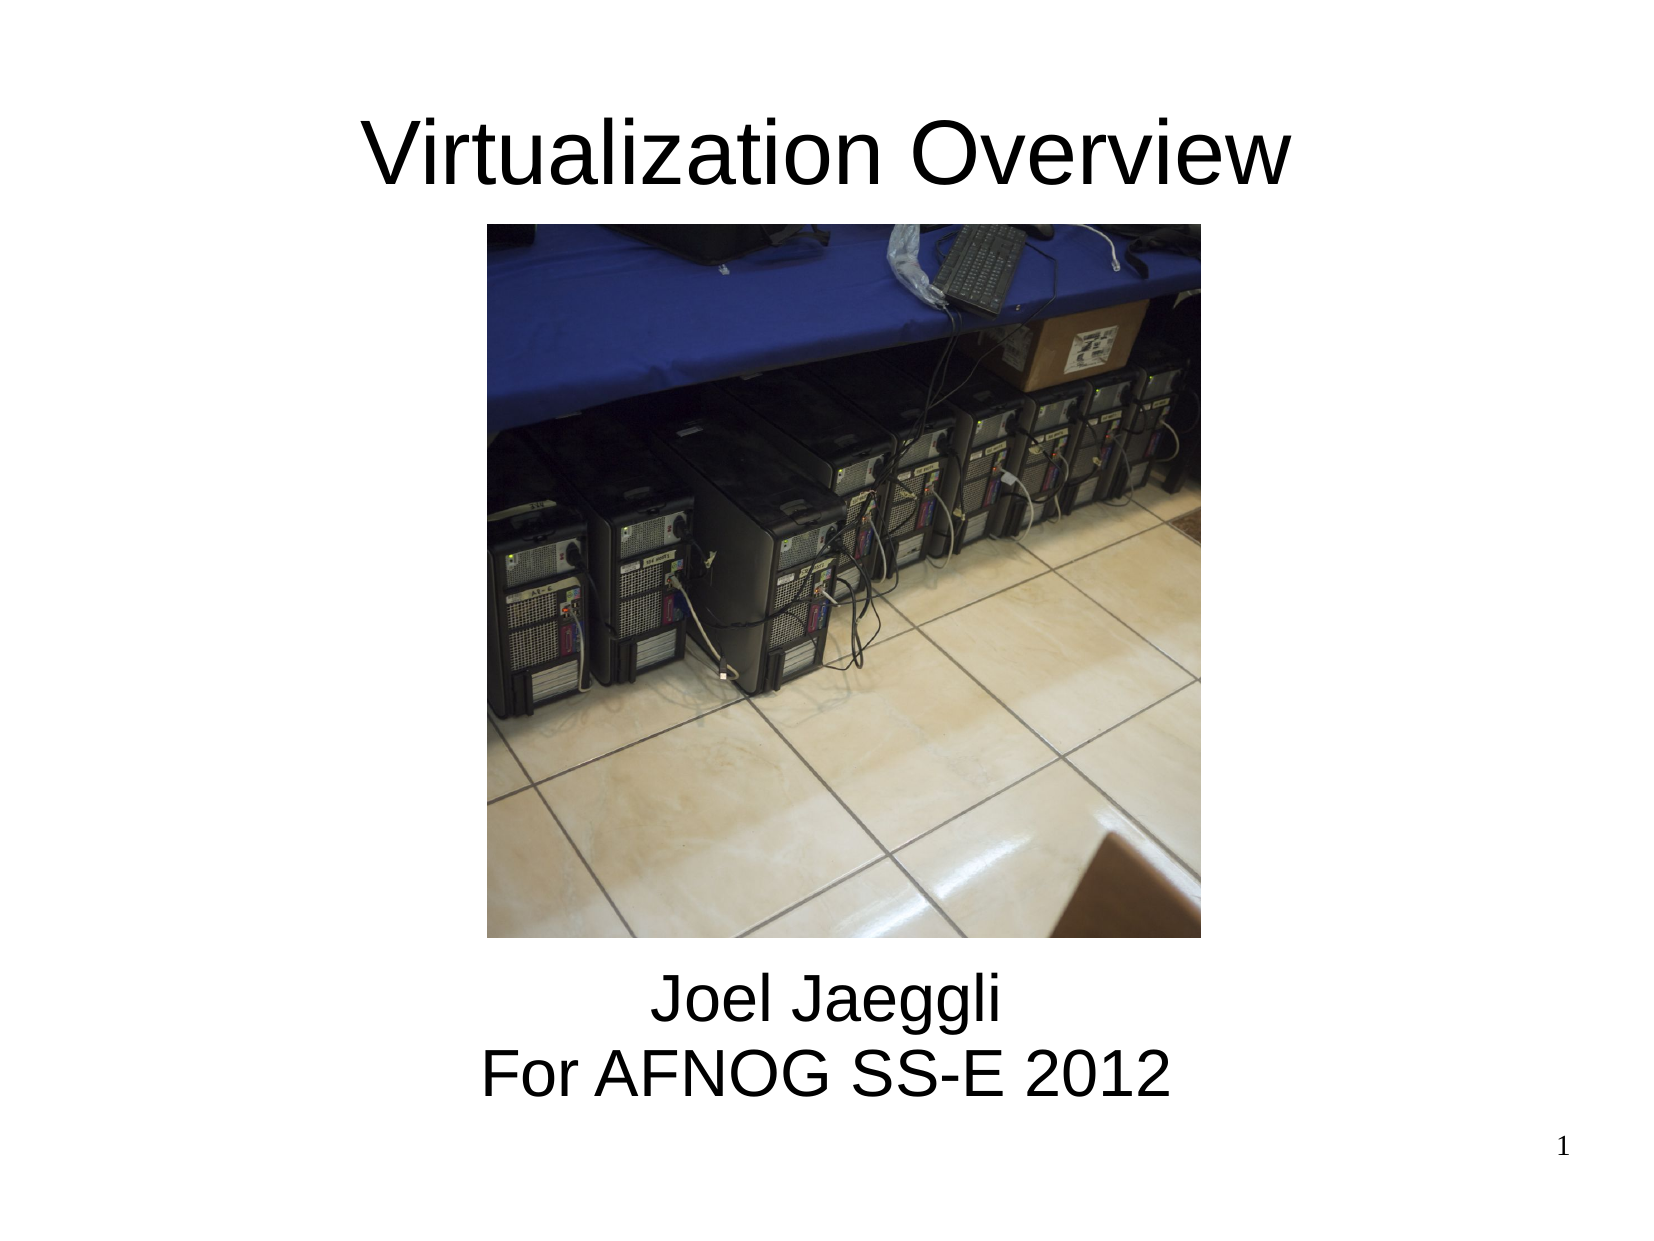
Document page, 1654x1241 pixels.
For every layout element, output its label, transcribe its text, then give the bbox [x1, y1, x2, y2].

picture [487, 224, 1201, 938]
subtitle Joel Jaeggli For AFNOG SS-E 2012 [82, 289, 1571, 1110]
title Virtualization Overview [82, 49, 1571, 257]
